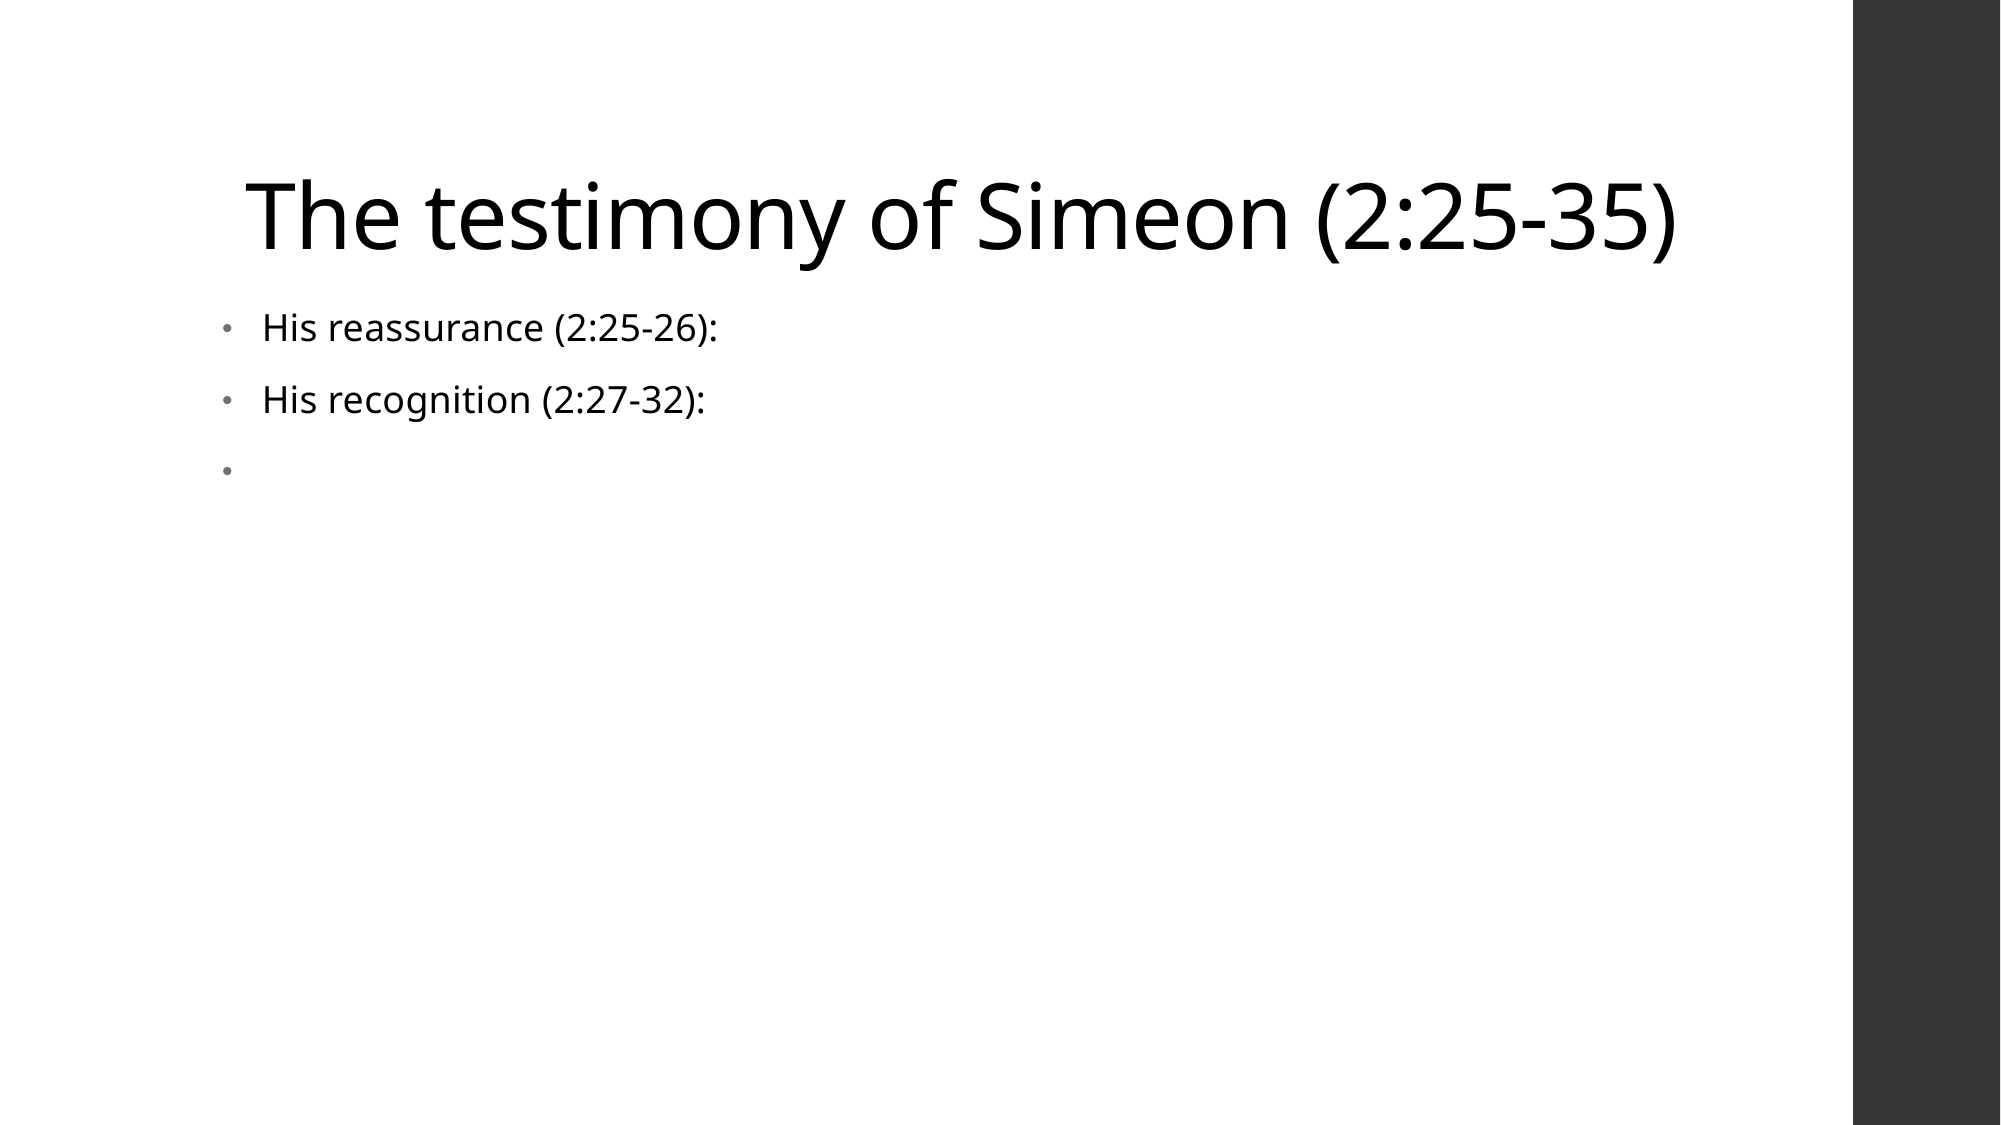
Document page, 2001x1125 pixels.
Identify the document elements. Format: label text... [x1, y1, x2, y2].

title The testimony of Simeon (2:25-35) [206, 60, 1797, 278]
list His reassurance (2:25-26): His recognition (2:27-32): [206, 299, 1617, 1014]
